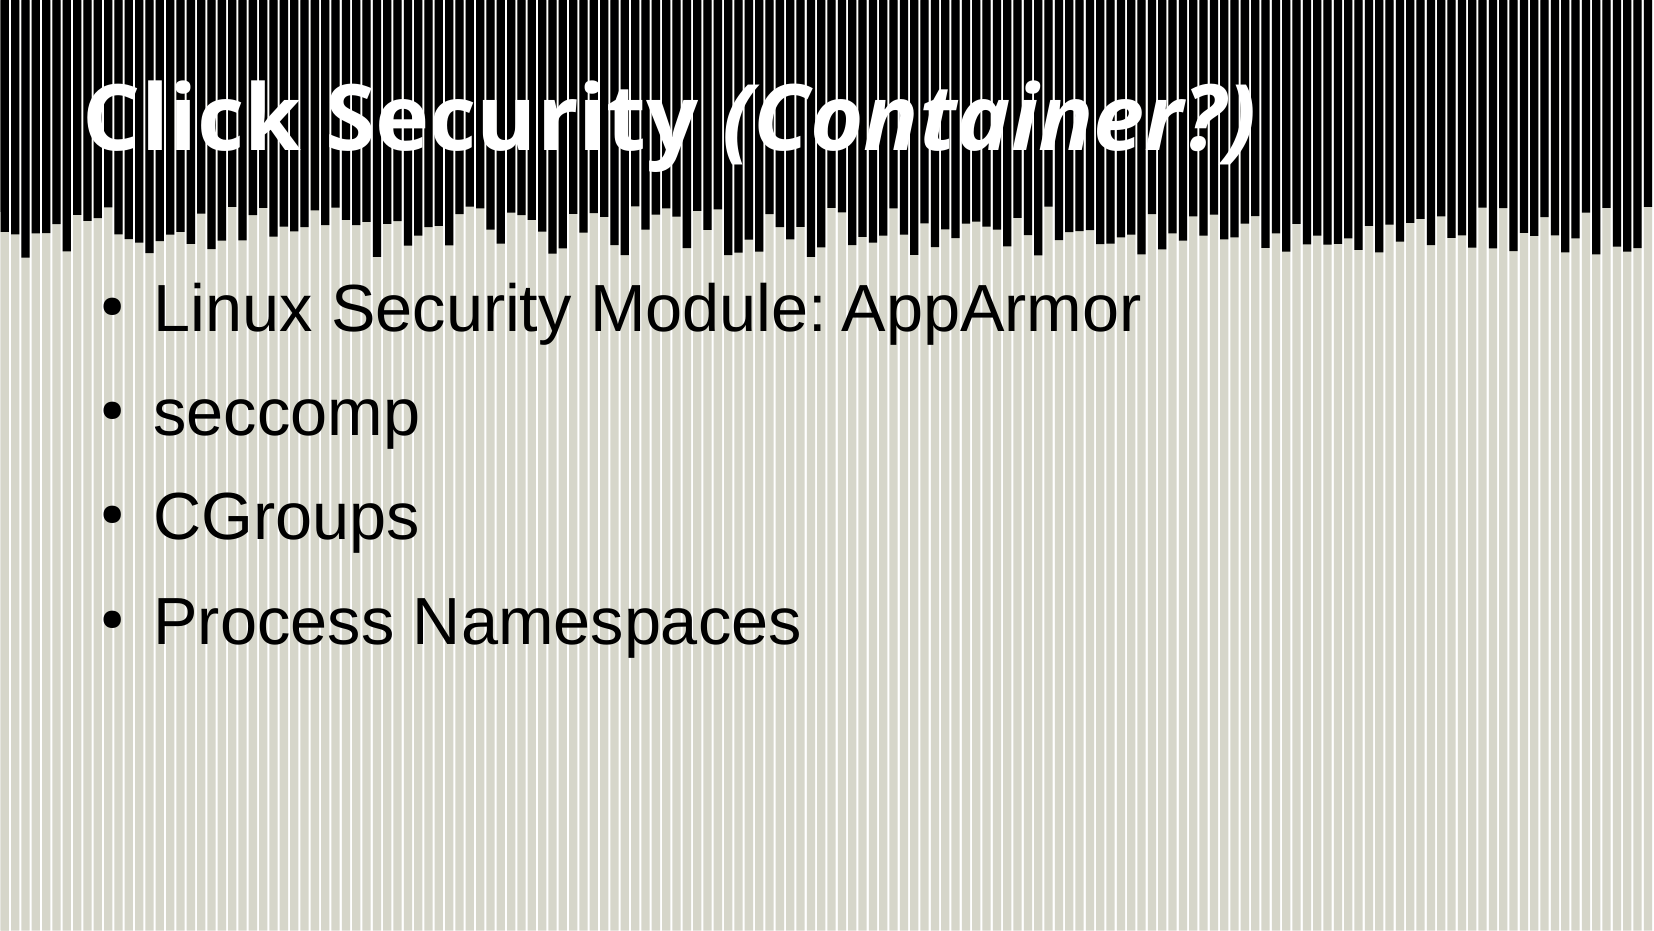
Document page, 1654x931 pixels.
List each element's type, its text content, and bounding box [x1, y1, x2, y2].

title Click Security (Container?) [82, 37, 1571, 193]
list Linux Security Module: AppArmor seccomp CGroups Process Namespaces [82, 270, 1571, 811]
